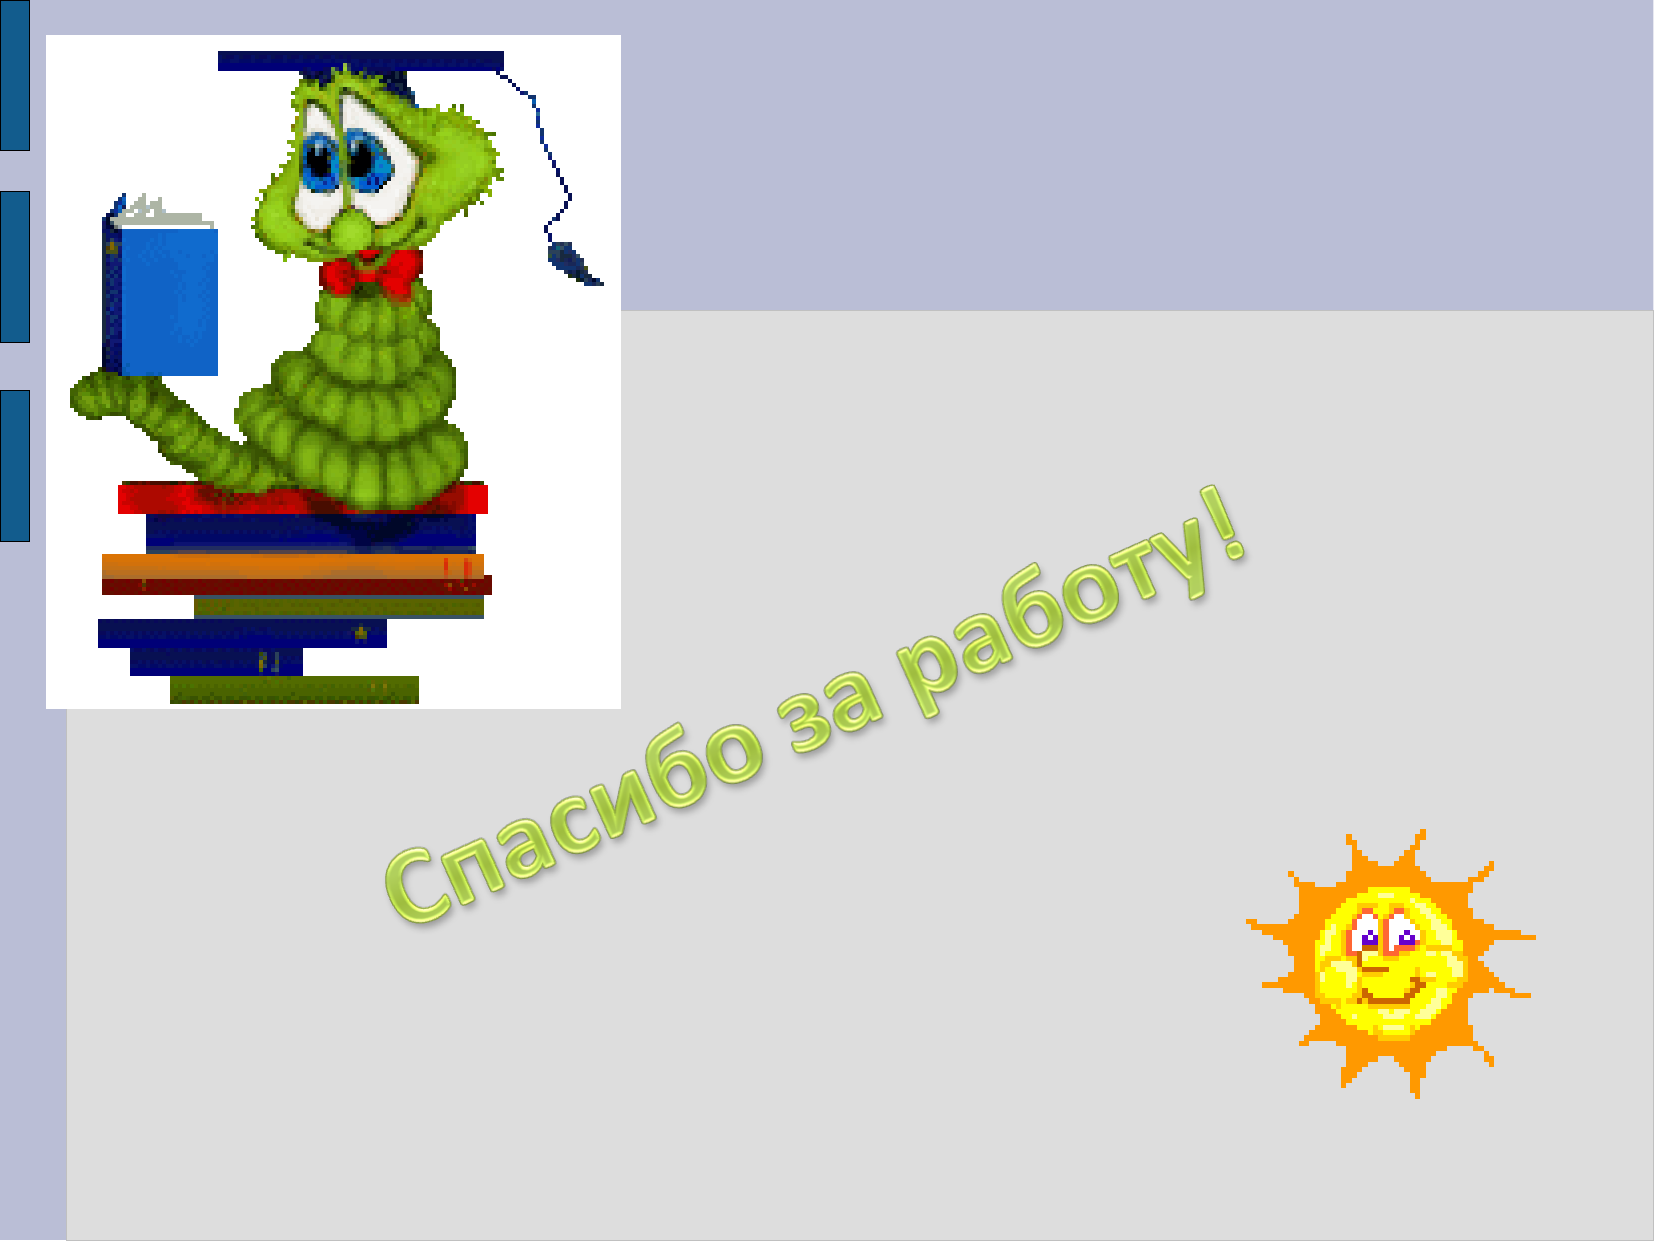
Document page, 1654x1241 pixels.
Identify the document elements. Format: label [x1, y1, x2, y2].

picture [46, 35, 1595, 1152]
